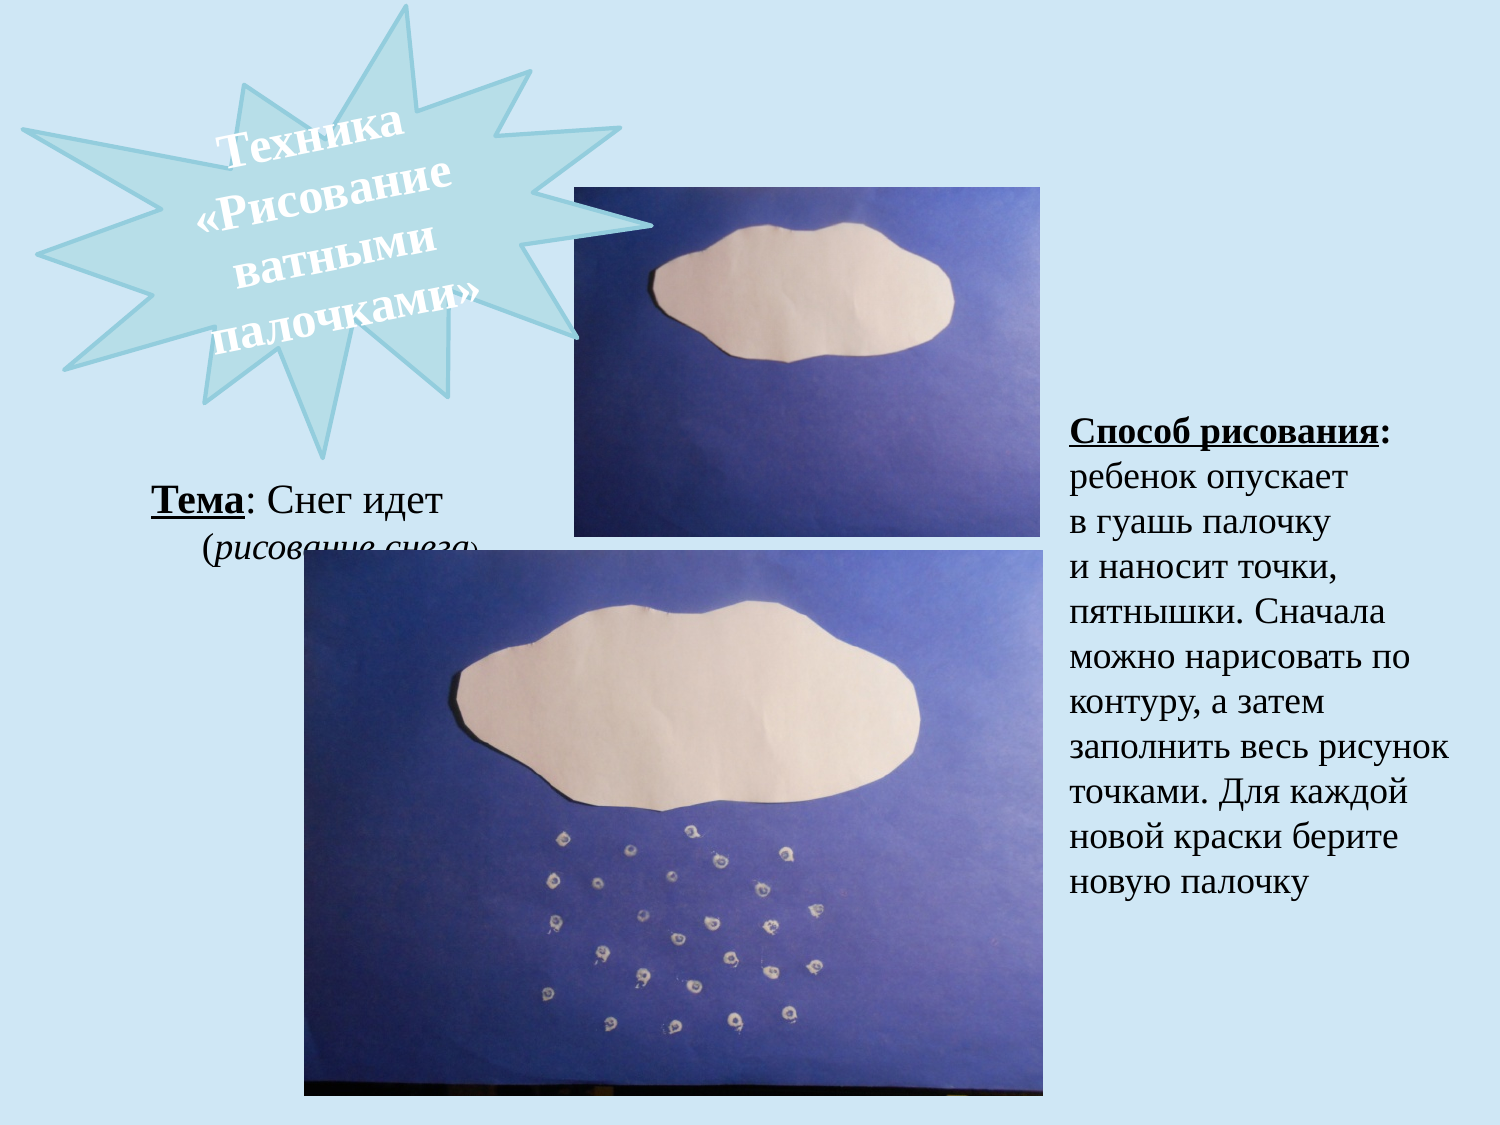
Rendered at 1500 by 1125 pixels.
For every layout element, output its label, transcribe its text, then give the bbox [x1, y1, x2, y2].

text_box Cпособ рисования: ребенок опускает в гуашь палочку и наносит точки, пятнышки. Сначала можно нарисовать по контуру, а затем заполнить весь рисунок точками. Для каждой новой краски берите новую палочку [1054, 398, 1465, 909]
picture [304, 550, 1043, 1096]
title Тема: Снег идет (рисование снега) [35, 375, 570, 528]
picture [574, 187, 1040, 537]
text_box Техника «Рисование ватными палочками» [22, 5, 652, 459]
